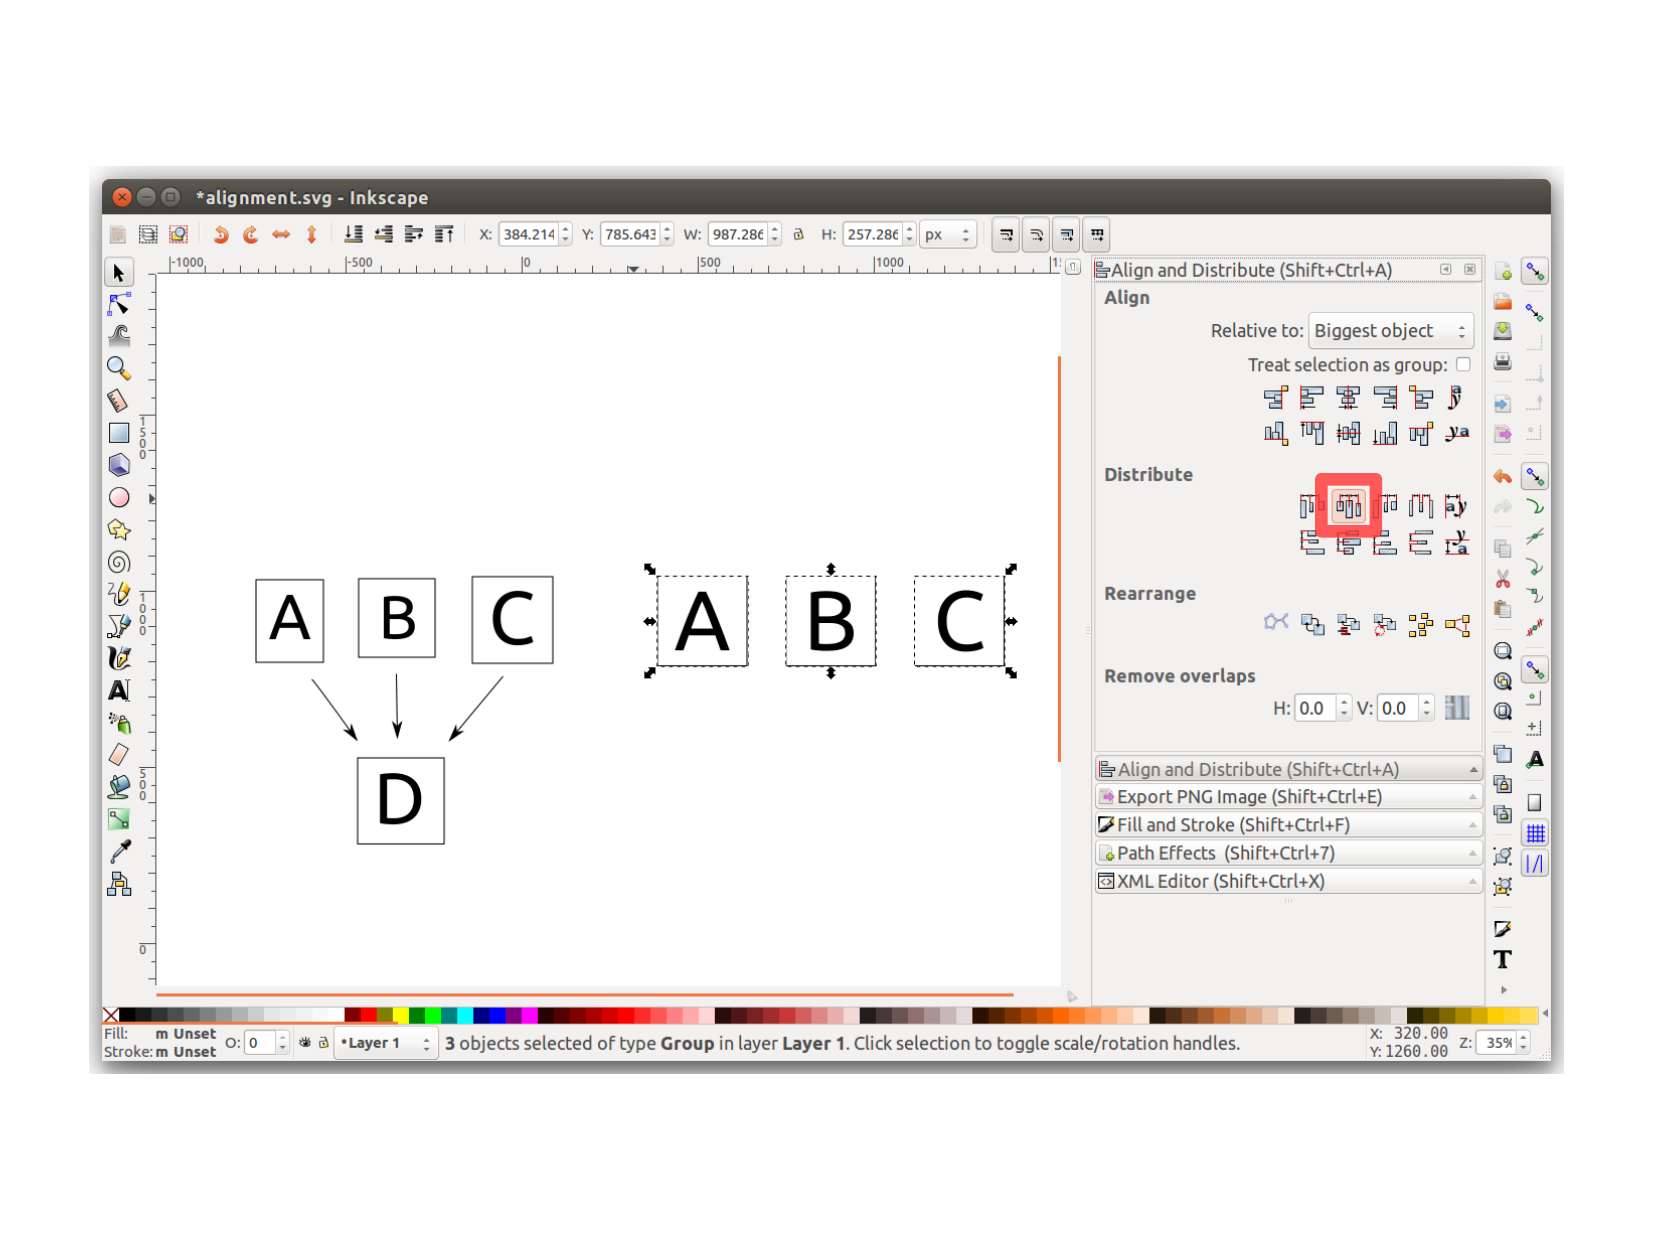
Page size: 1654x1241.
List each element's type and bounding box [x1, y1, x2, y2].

picture [89, 166, 1564, 1074]
